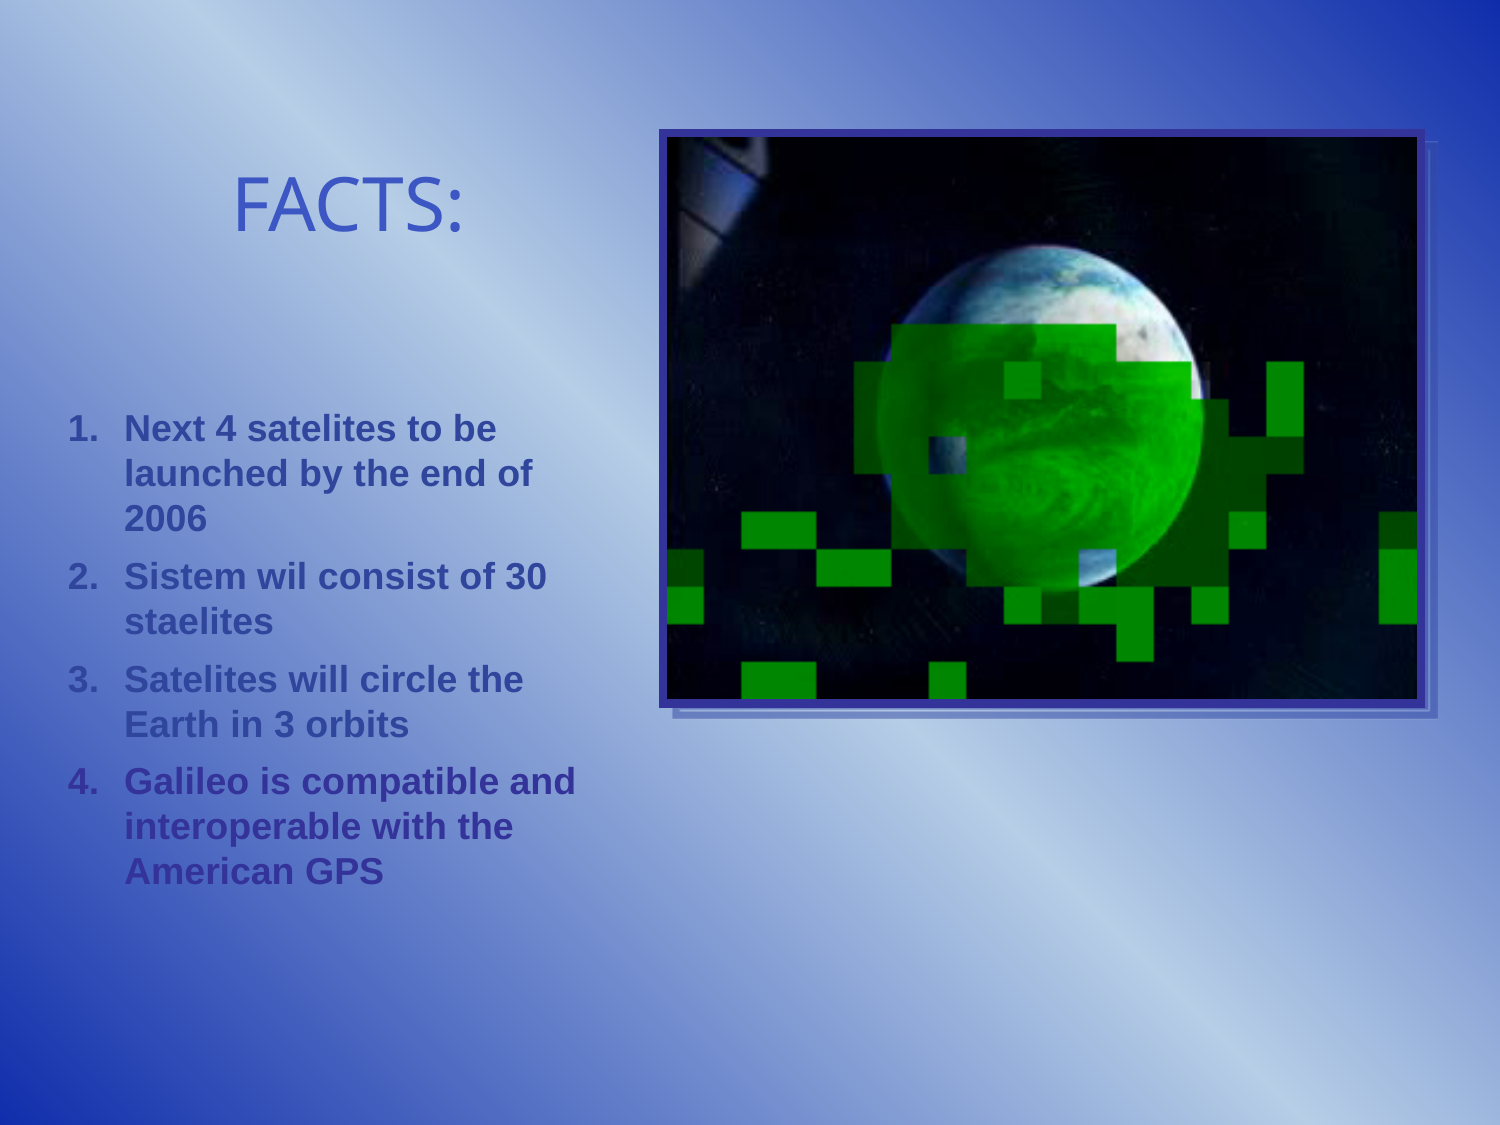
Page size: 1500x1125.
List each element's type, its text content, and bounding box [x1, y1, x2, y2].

text_box FACTS: [100, 148, 597, 315]
text_box Next 4 satelites to be launched by the end of 2006 Sistem wil consist of 30 staelites Satelites will circle the Earth in 3 orbits Galileo is compatible and interoperable with the American GPS [53, 397, 633, 900]
picture [667, 137, 1417, 700]
